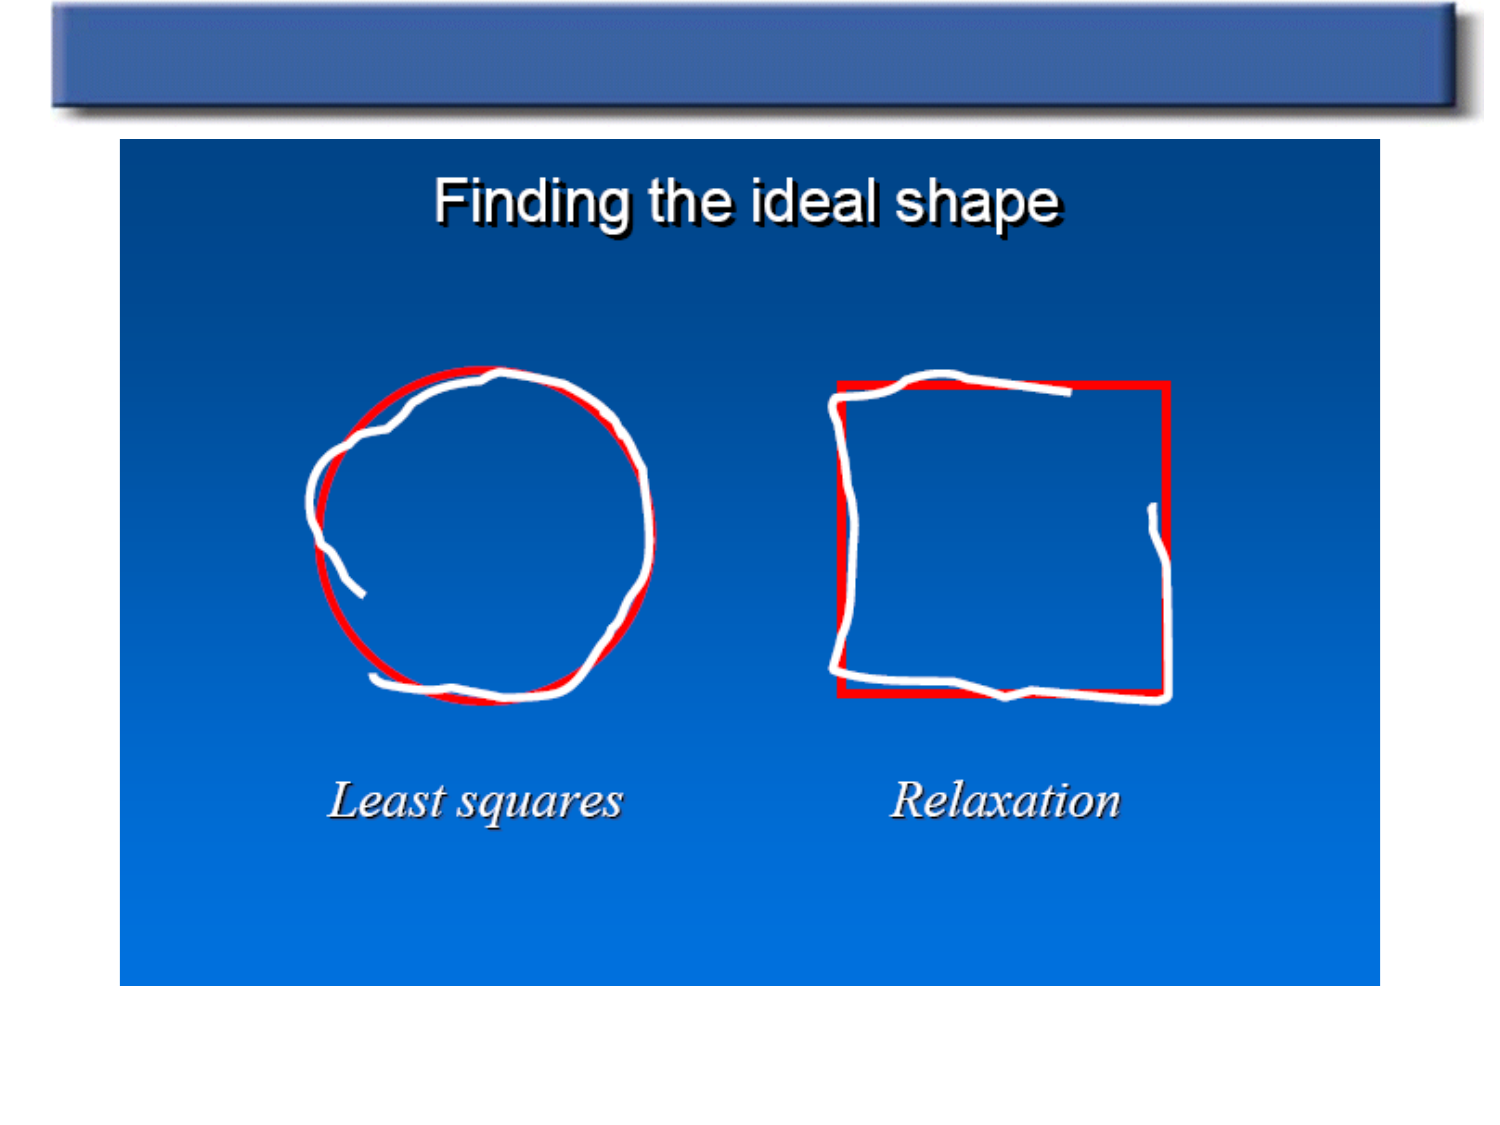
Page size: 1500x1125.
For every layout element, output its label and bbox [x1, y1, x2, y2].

picture [119, 139, 1381, 986]
picture [50, 0, 1484, 127]
